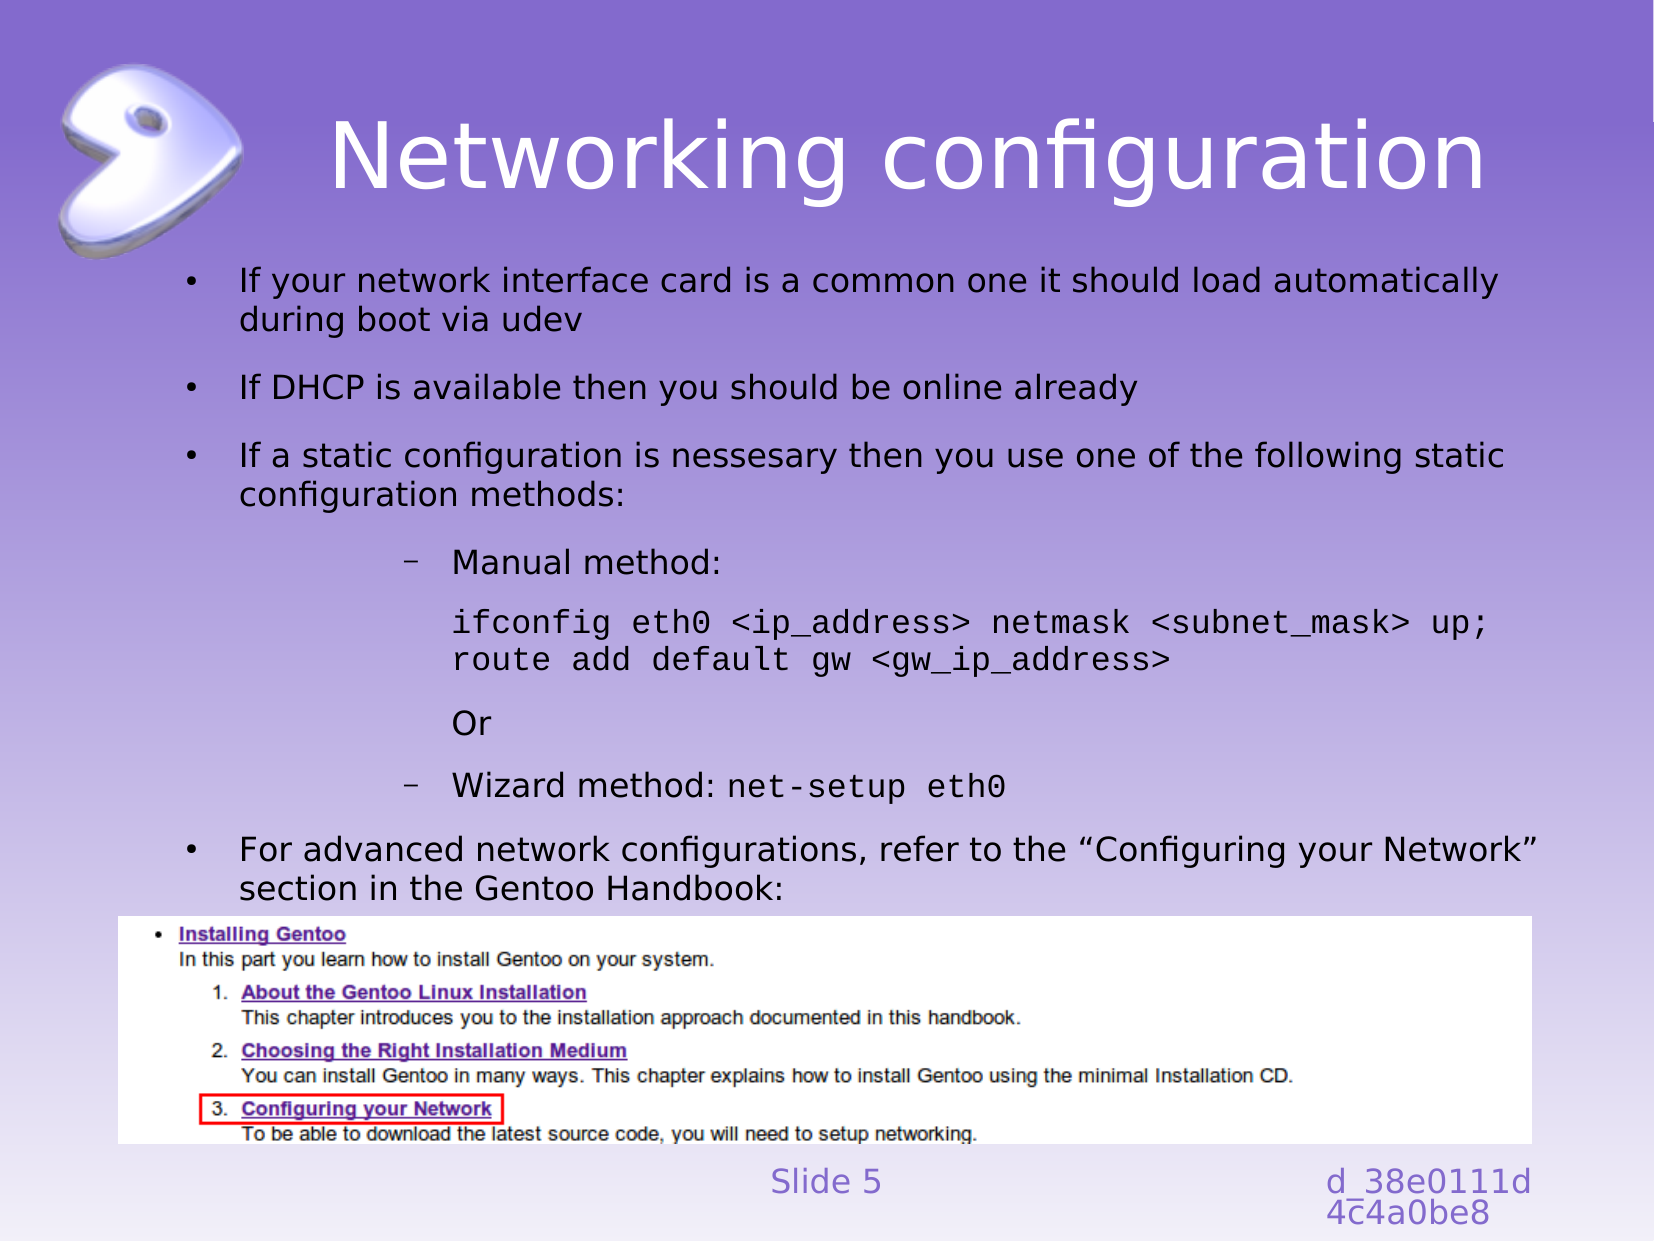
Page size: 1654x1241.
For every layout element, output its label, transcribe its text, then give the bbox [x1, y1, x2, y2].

picture [118, 916, 1532, 1144]
picture [49, 61, 248, 266]
list If your network interface card is a common one it should load automatically during boot via udev If DHCP is available then you should be online already If a static configuration is nessesary then you use one of the following static configuration methods: Manual method: ifconfig eth0 <ip_address> netmask <subnet_mask> up; route add default gw <gw_ip_address> Or Wizard method: net-setup eth0 For advanced network configurations, refer to the “Configuring your Network” section in the Gentoo Handbook: [168, 262, 1581, 913]
title Networking configuration [288, 44, 1531, 262]
